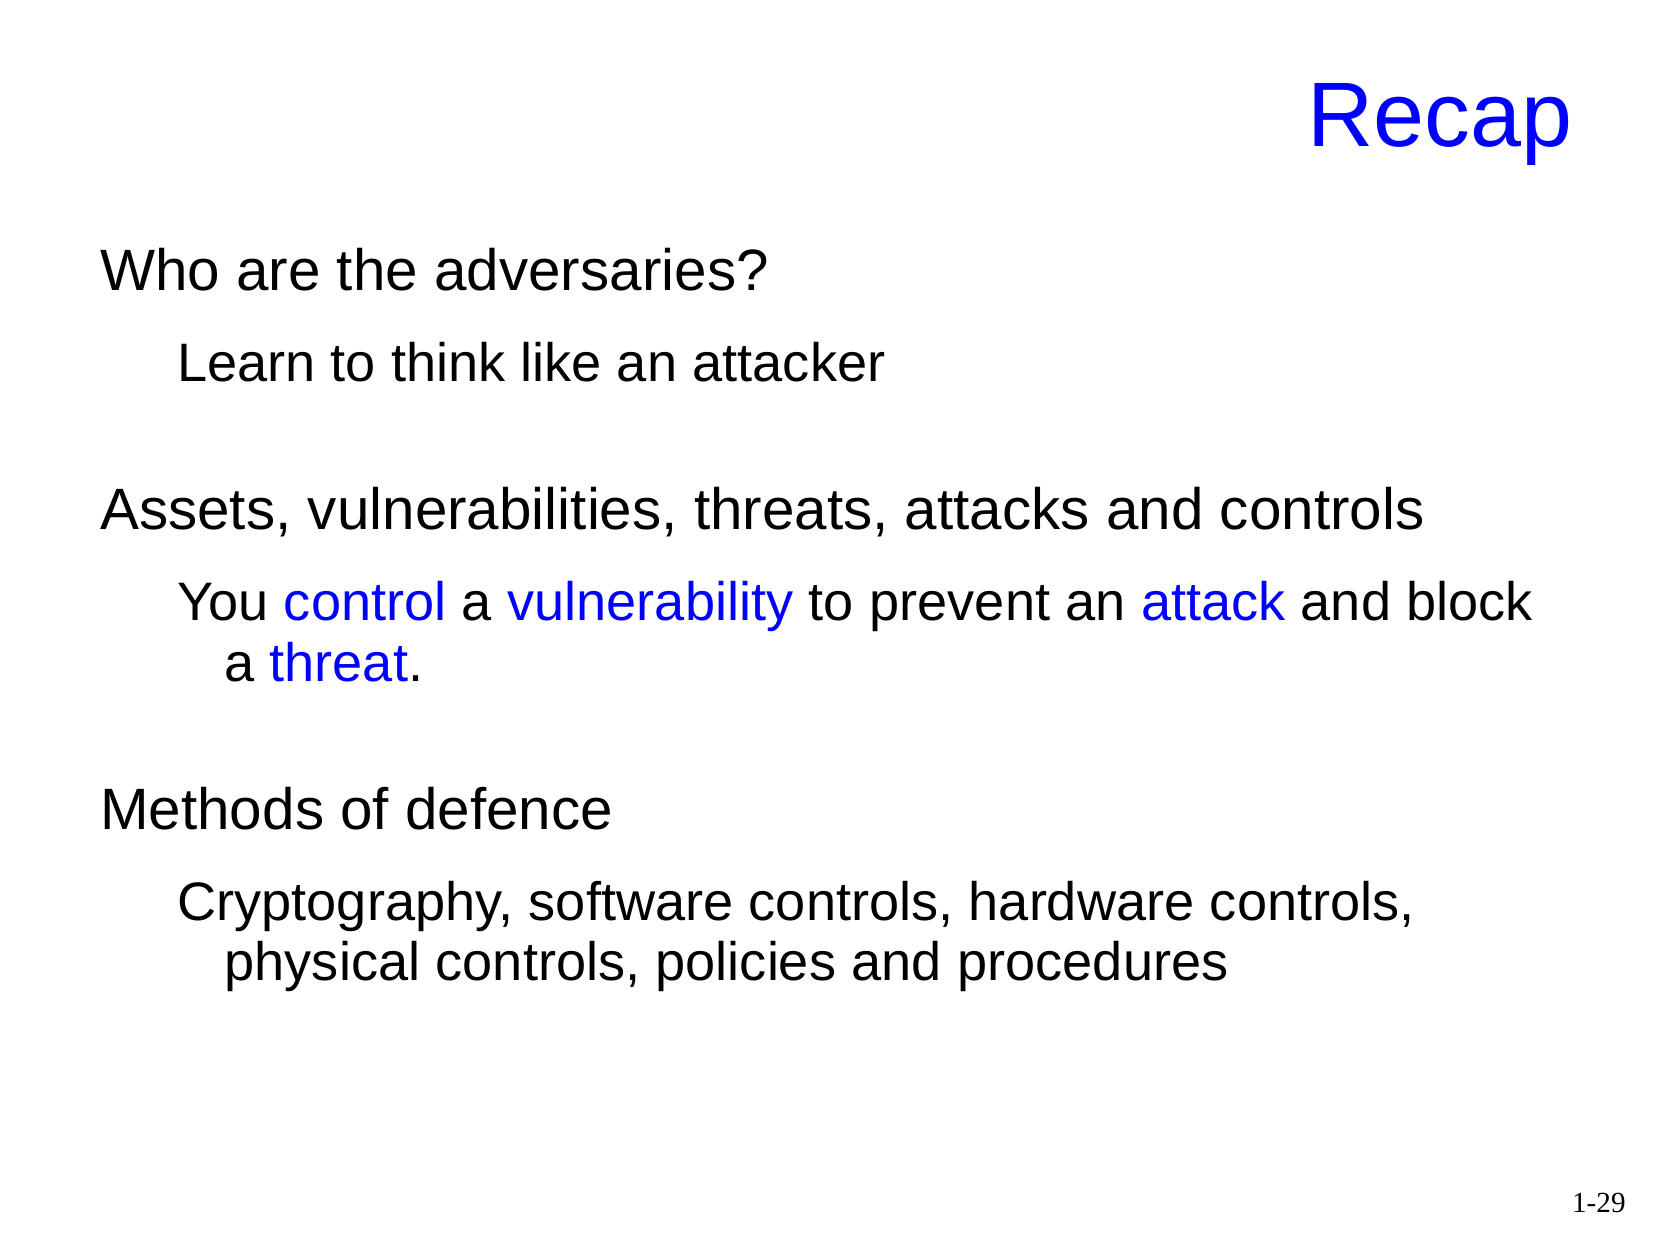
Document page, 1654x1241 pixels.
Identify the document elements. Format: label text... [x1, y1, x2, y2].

list Who are the adversaries? Learn to think like an attacker Assets, vulnerabilities, threats, attacks and controls You control a vulnerability to prevent an attack and block a threat. Methods of defence Cryptography, software controls, hardware controls, physical controls, policies and procedures [82, 237, 1571, 1156]
title Recap [84, 18, 1573, 211]
